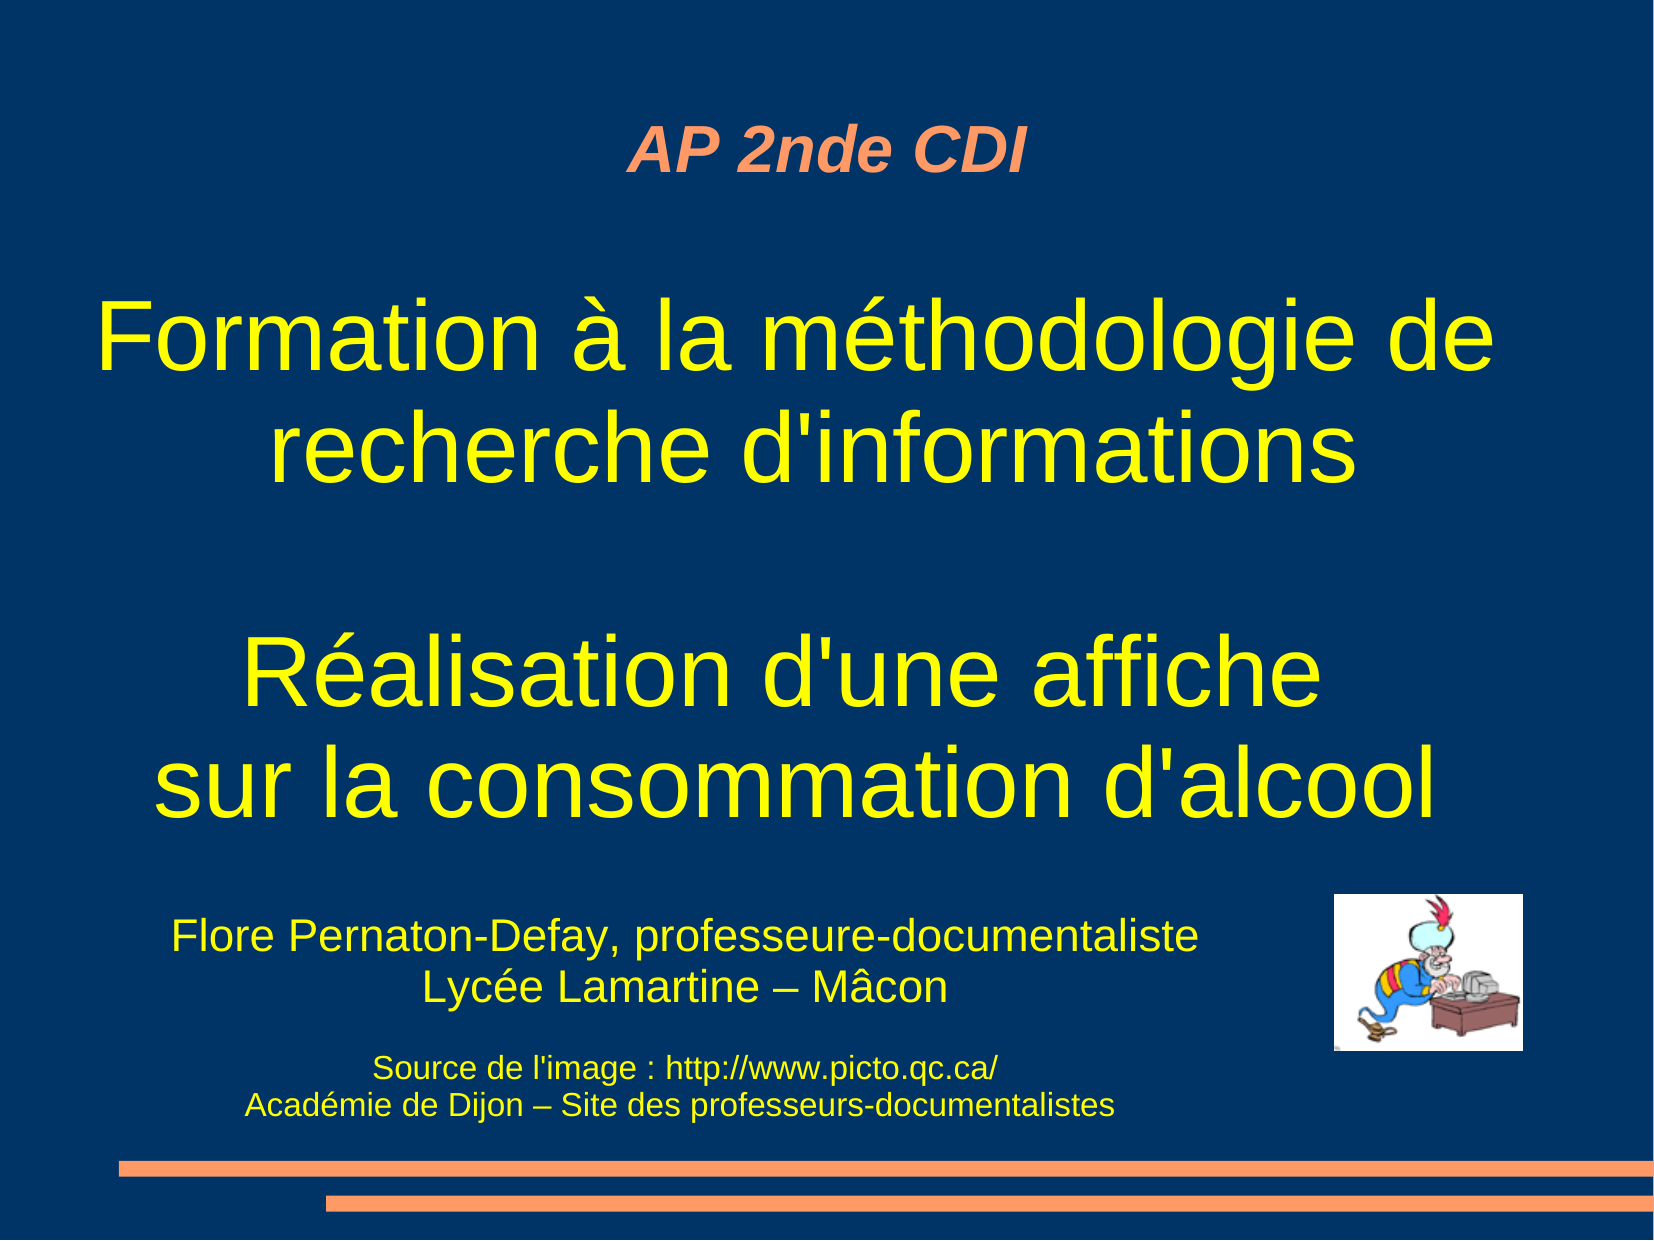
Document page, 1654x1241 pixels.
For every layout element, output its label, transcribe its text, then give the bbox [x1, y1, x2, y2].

text_box Flore Pernaton-Defay, professeure-documentaliste Lycée Lamartine – Mâcon Source de l'image : http://www.picto.qc.ca/ Académie de Dijon – Site des professeurs-documentalistes [59, 858, 1312, 1236]
text_box [47, 826, 1522, 1051]
picture [1334, 894, 1523, 1051]
subtitle Formation à la méthodologie de recherche d'informations Réalisation d'une affiche sur la consommation d'alcool [59, 236, 1534, 884]
title AP 2nde CDI [121, 46, 1534, 236]
